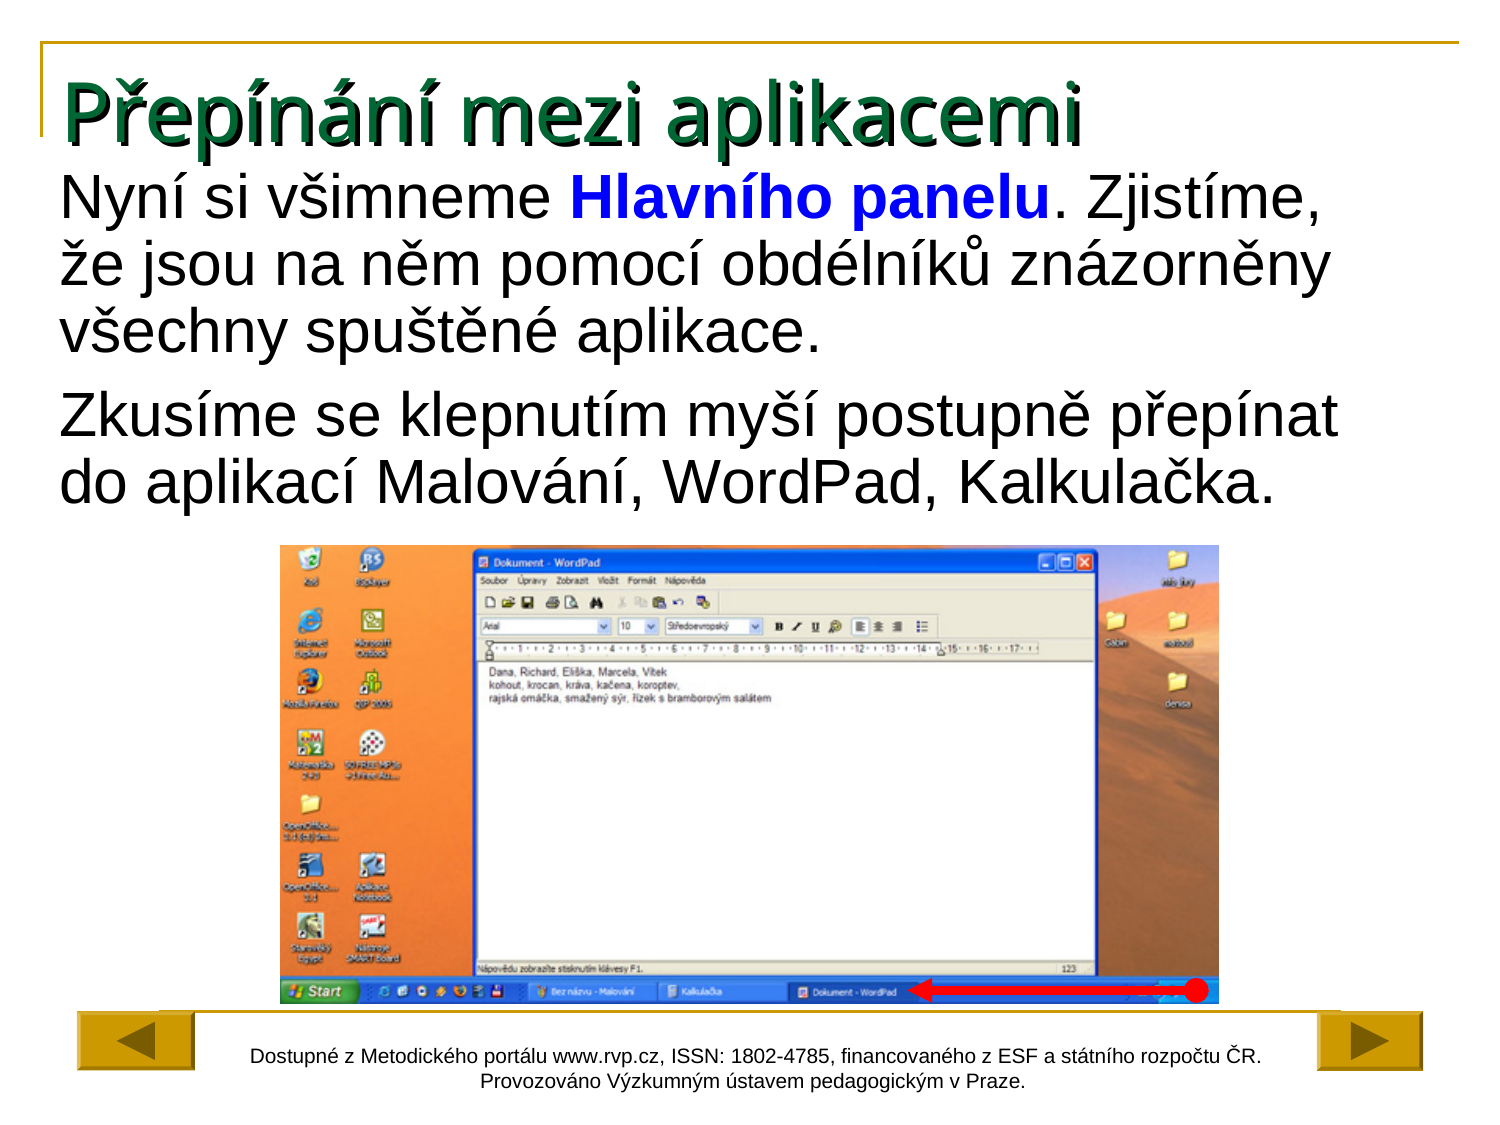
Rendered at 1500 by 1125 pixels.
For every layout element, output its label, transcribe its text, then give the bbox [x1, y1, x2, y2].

title Přepínání mezi aplikacemi [45, 45, 1396, 156]
picture [280, 545, 1219, 1004]
text_box [1318, 1011, 1424, 1071]
text_box [78, 1011, 195, 1071]
text_box Nyní si všimneme Hlavního panelu. Zjistíme, že jsou na něm pomocí obdélníků znázorněny všechny spuštěné aplikace. Zkusíme se klepnutím myší postupně přepínat do aplikací Malování, WordPad, Kalkulačka. [44, 156, 1461, 533]
